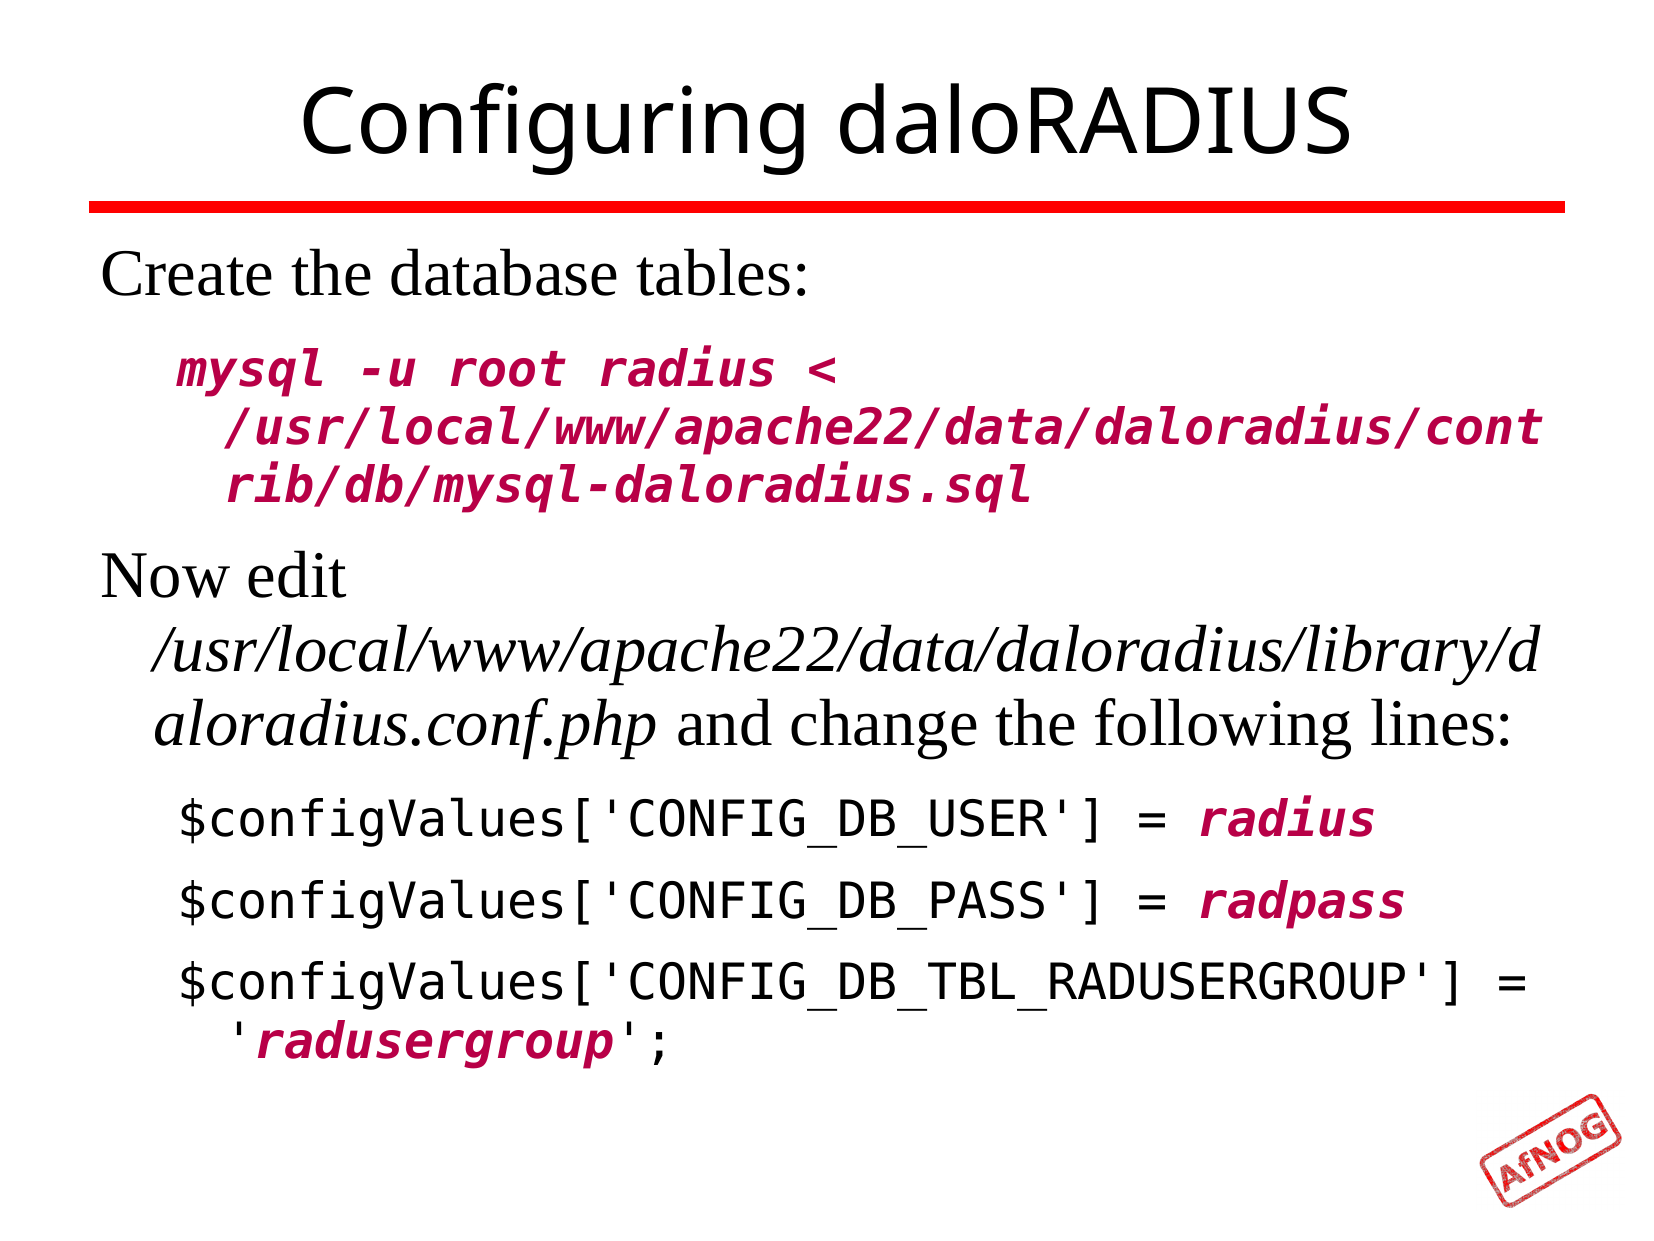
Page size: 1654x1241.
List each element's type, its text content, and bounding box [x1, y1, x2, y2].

picture [1476, 1090, 1625, 1211]
title Configuring daloRADIUS [88, 36, 1565, 200]
list Create the database tables: mysql -u root radius < /usr/local/www/apache22/data/daloradius/contrib/db/mysql-daloradius.sql Now edit /usr/local/www/apache22/data/daloradius/library/daloradius.conf.php and change the following lines: $configValues['CONFIG_DB_USER'] = radius $configValues['CONFIG_DB_PASS'] = radpass $configValues['CONFIG_DB_TBL_RADUSERGROUP'] = 'radusergroup'; [82, 236, 1571, 1108]
